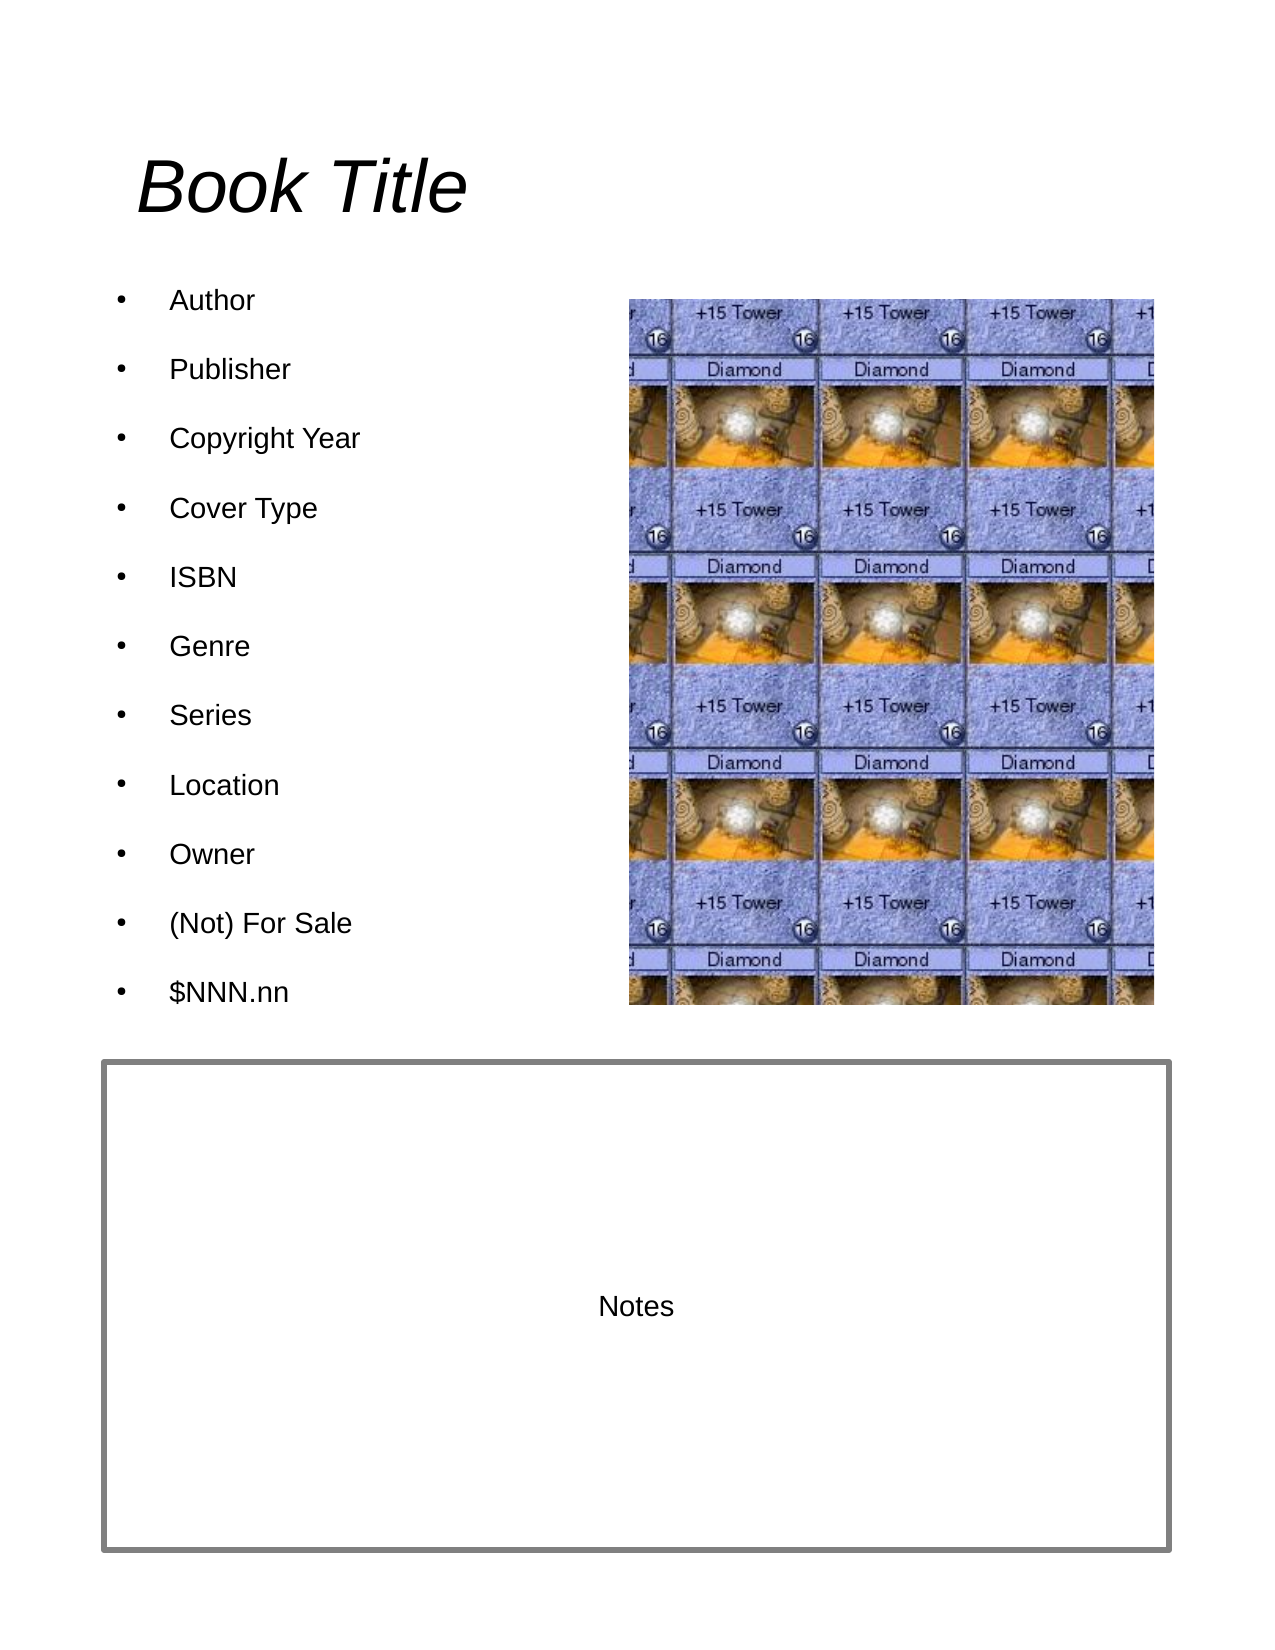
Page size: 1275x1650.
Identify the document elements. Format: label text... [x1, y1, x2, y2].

list Author Publisher Copyright Year Cover Type ISBN Genre Series Location Owner (Not) For Sale $NNN.nn [61, 284, 570, 1010]
title Book Title [61, 59, 1103, 315]
list Notes [104, 1061, 1170, 1551]
list [629, 299, 1155, 1005]
